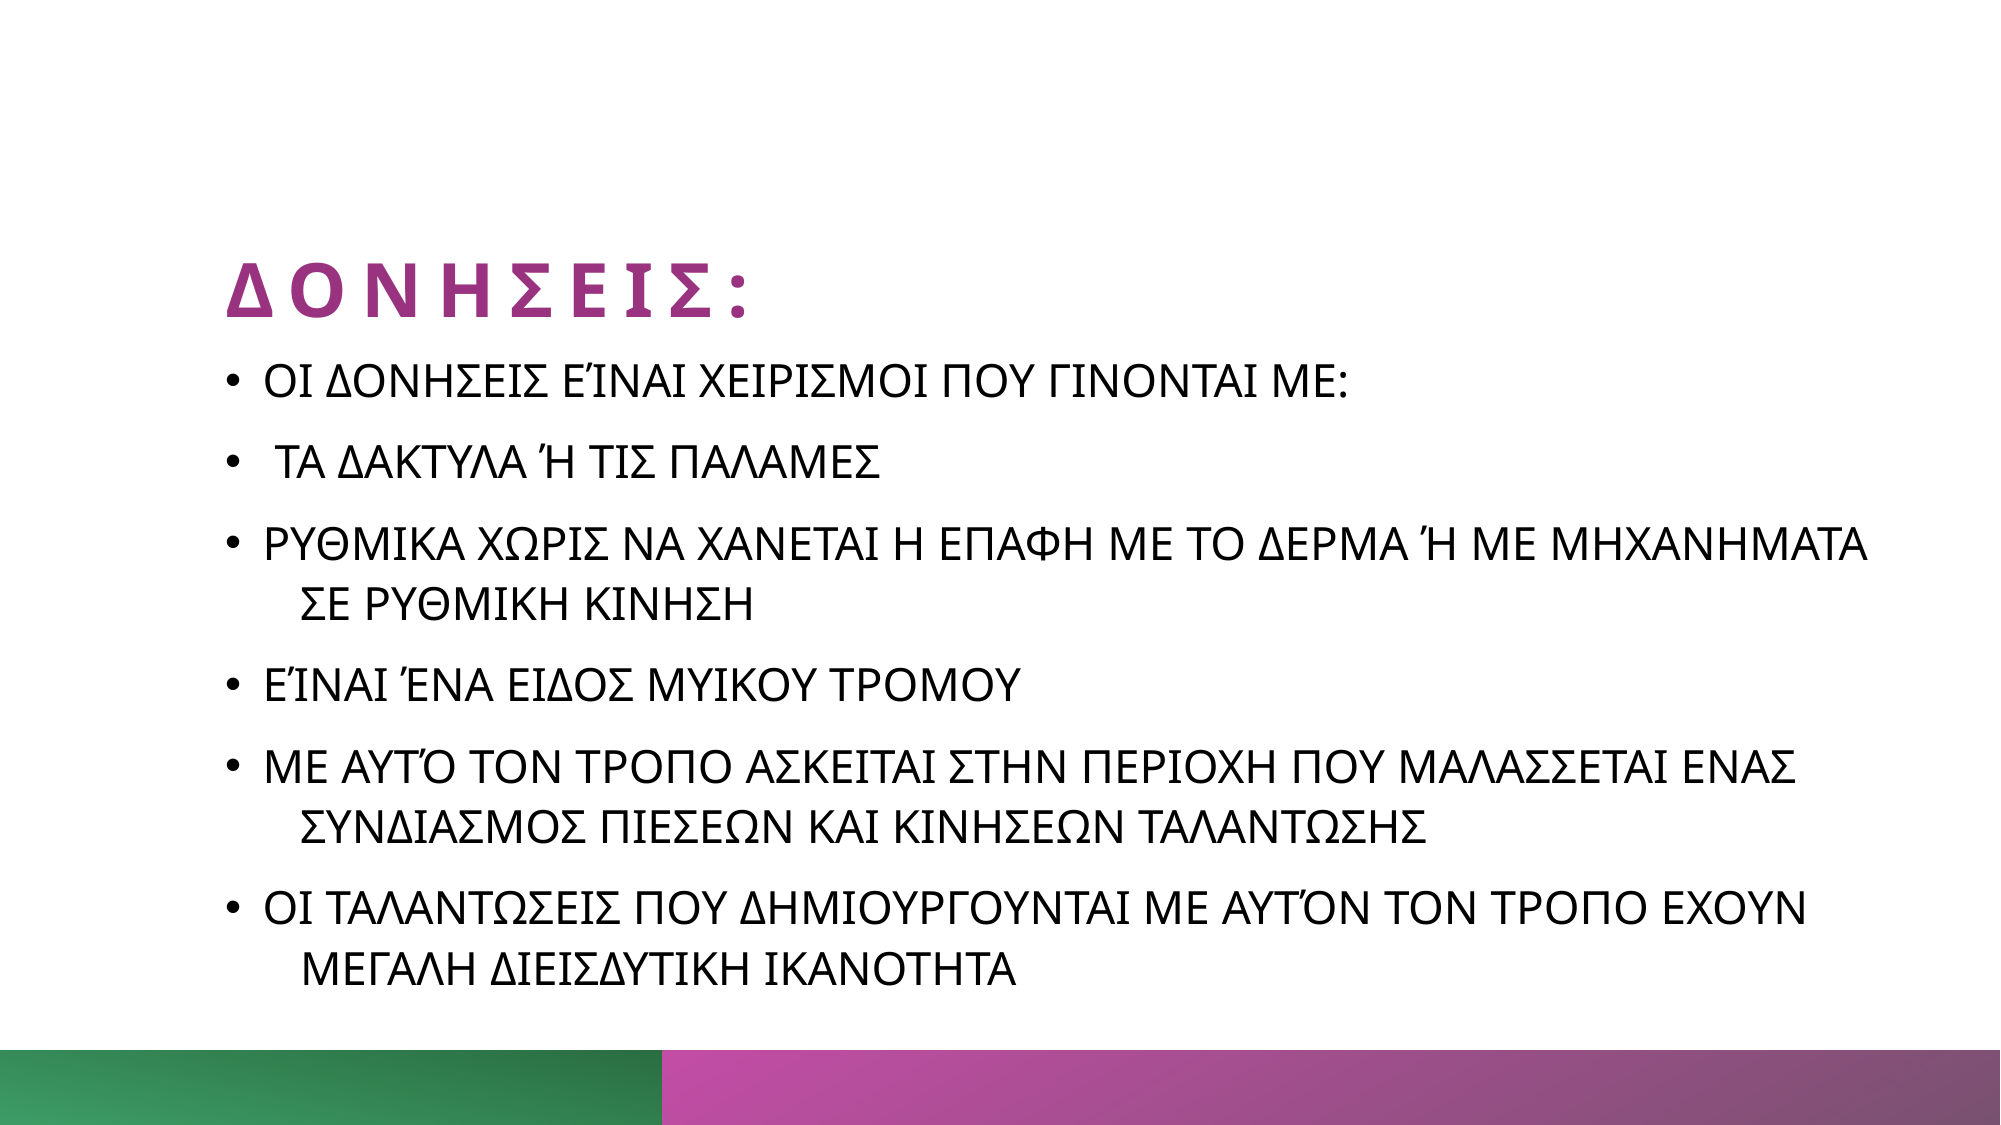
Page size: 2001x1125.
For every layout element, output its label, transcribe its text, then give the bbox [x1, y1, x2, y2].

title ΔΟΝΗΣΕΙΣ: [225, 196, 767, 334]
list ΟΙ ΔΟΝΗΣΕΙΣ ΕΊΝΑΙ ΧΕΙΡΙΣΜΟΙ ΠΟΥ ΓΙΝΟΝΤΑΙ ΜΕ: ΤΑ ΔΑΚΤΥΛΑ Ή ΤΙΣ ΠΑΛΑΜΕΣ ΡΥΘΜΙΚΑ ΧΩΡΙΣ ΝΑ ΧΑΝΕΤΑΙ Η ΕΠΑΦΗ ΜΕ ΤΟ ΔΕΡΜΑ Ή ΜΕ ΜΗΧΑΝΗΜΑΤΑ ΣΕ ΡΥΘΜΙΚΗ ΚΙΝΗΣΗ ΕΊΝΑΙ ΈΝΑ ΕΙΔΟΣ ΜΥΙΚΟΥ ΤΡΟΜΟΥ ΜΕ ΑΥΤΌ ΤΟΝ ΤΡΟΠΟ ΑΣΚΕΙΤΑΙ ΣΤΗΝ ΠΕΡΙΟΧΗ ΠΟΥ ΜΑΛΑΣΣΕΤΑΙ ΕΝΑΣ ΣΥΝΔΙΑΣΜΟΣ ΠΙΕΣΕΩΝ ΚΑΙ ΚΙΝΗΣΕΩΝ ΤΑΛΑΝΤΩΣΗΣ ΟΙ ΤΑΛΑΝΤΩΣΕΙΣ ΠΟΥ ΔΗΜΙΟΥΡΓΟΥΝΤΑΙ ΜΕ ΑΥΤΌΝ ΤΟΝ ΤΡΟΠΟ ΕΧΟΥΝ ΜΕΓΑΛΗ ΔΙΕΙΣΔΥΤΙΚΗ ΙΚΑΝΟΤΗΤΑ [225, 346, 1906, 996]
